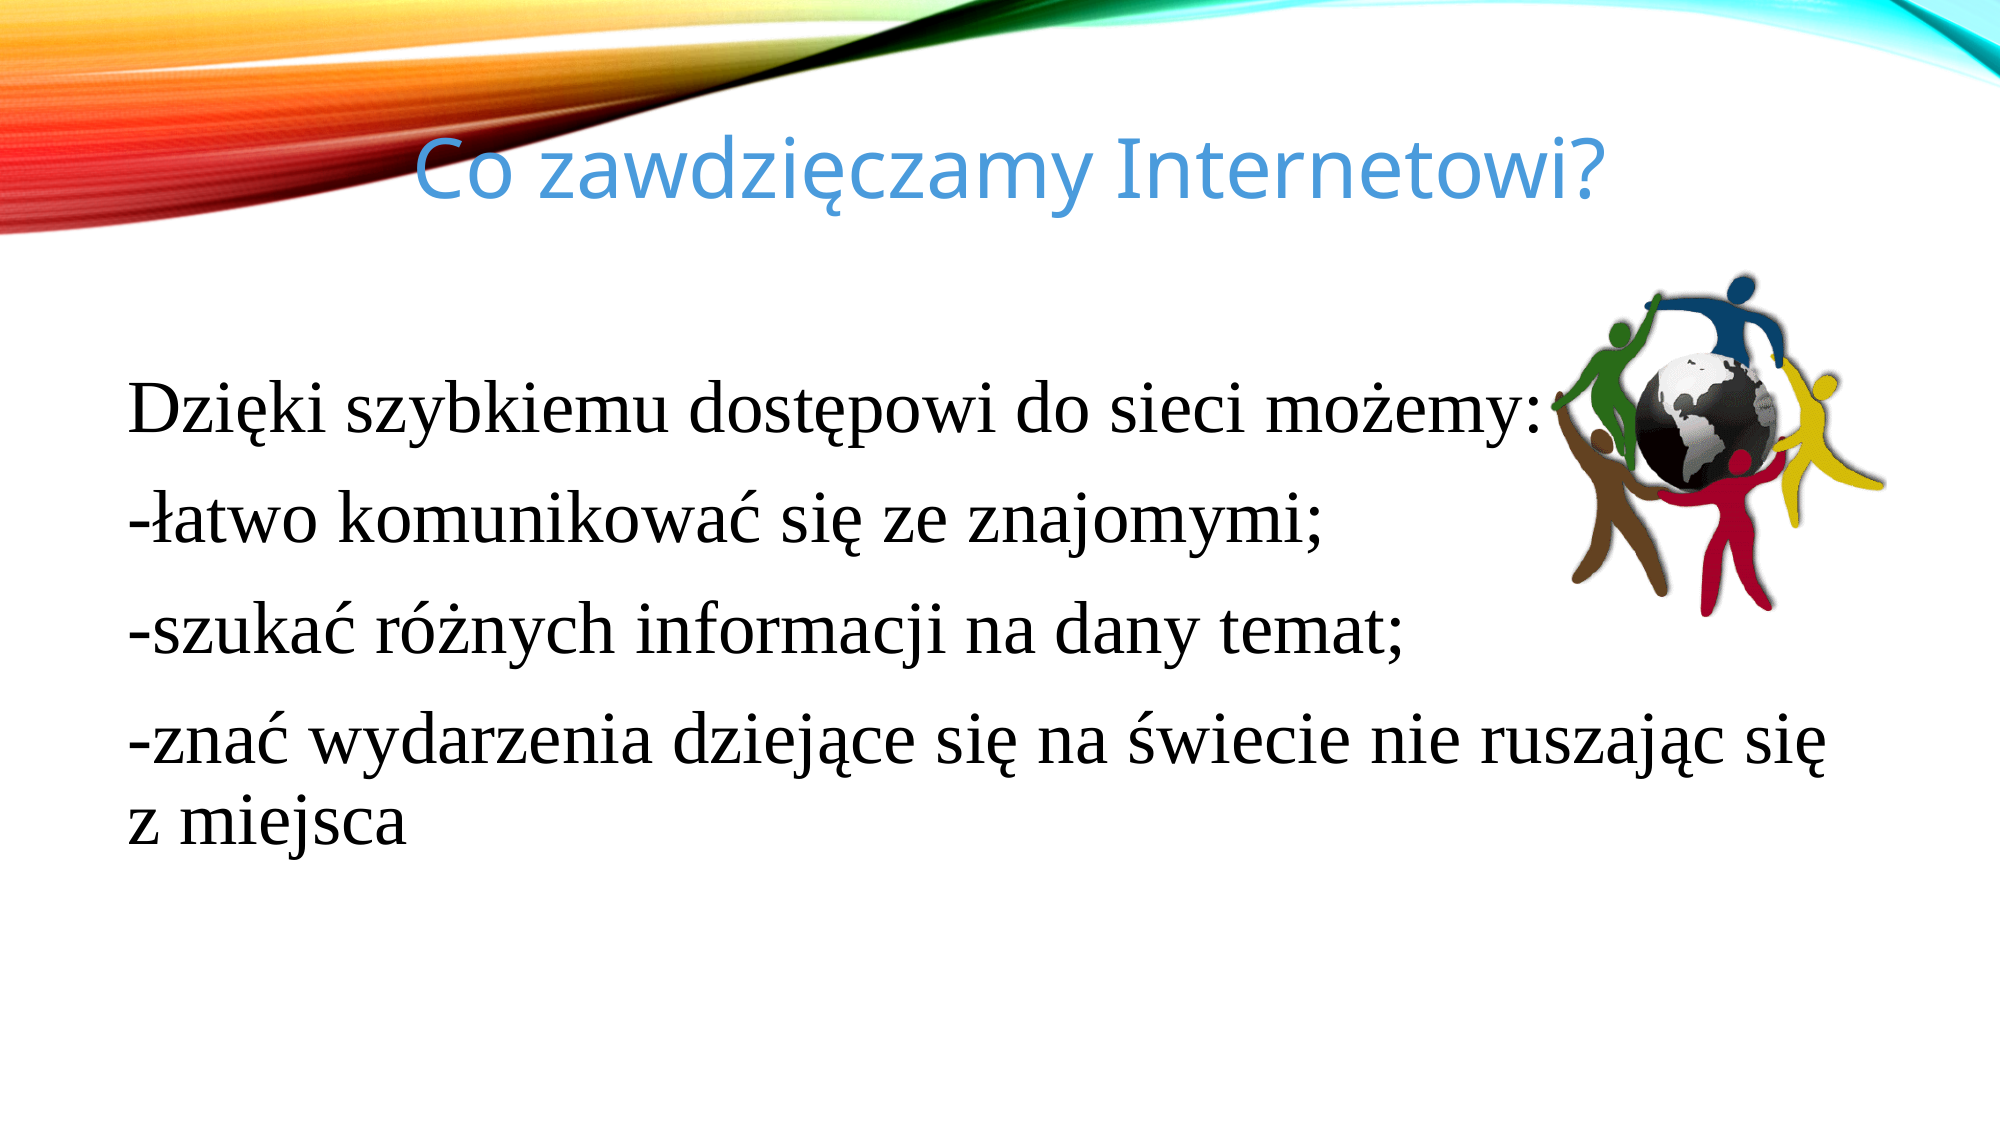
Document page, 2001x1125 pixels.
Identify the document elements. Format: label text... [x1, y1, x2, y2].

picture [1548, 267, 1887, 618]
title Co zawdzięczamy Internetowi? [304, 118, 1717, 332]
list Dzięki szybkiemu dostępowi do sieci możemy: -łatwo komunikować się ze znajomymi; -szukać różnych informacji na dany temat; -znać wydarzenia dziejące się na świecie nie ruszając się z miejsca [112, 360, 1888, 1021]
